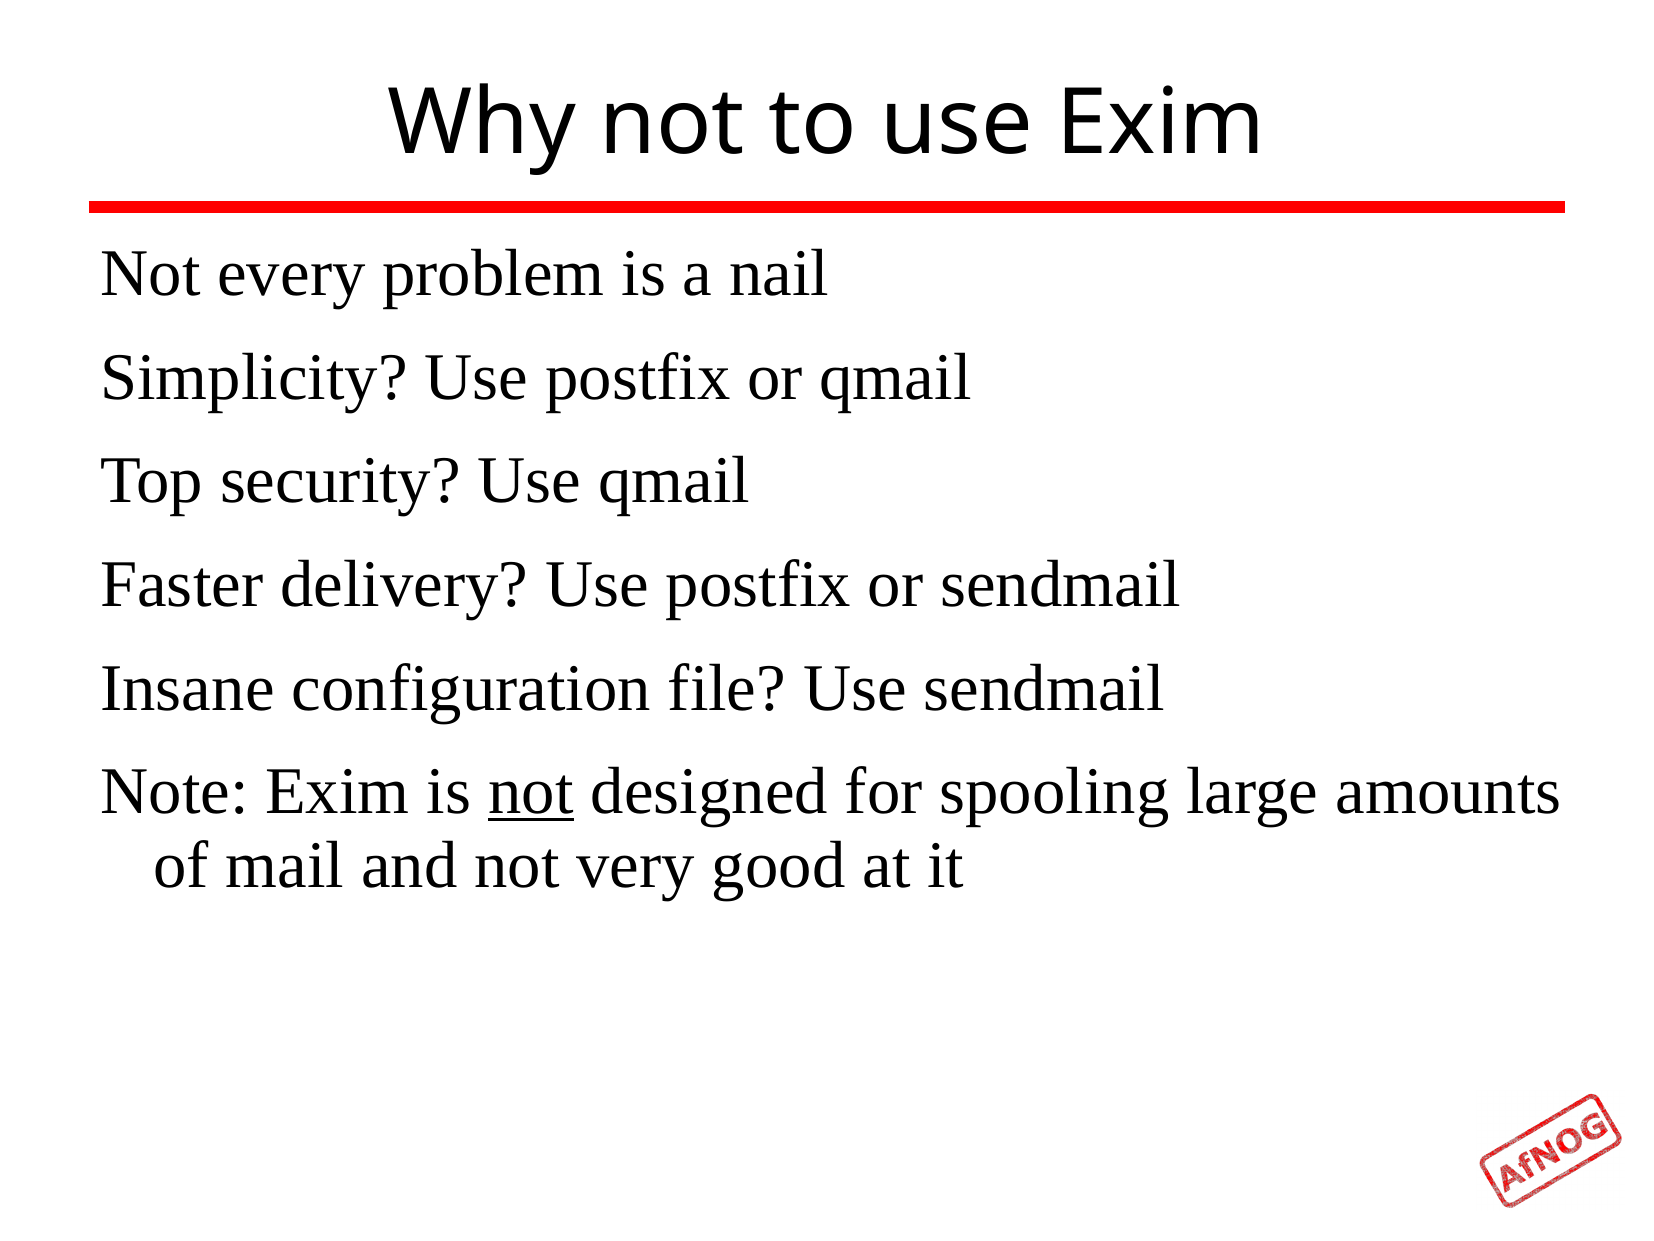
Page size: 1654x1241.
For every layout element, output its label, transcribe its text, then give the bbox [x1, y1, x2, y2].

title Why not to use Exim [88, 29, 1565, 207]
list Not every problem is a nail Simplicity? Use postfix or qmail Top security? Use qmail Faster delivery? Use postfix or sendmail Insane configuration file? Use sendmail Note: Exim is not designed for spooling large amounts of mail and not very good at it [82, 236, 1571, 1123]
picture [1476, 1090, 1625, 1211]
